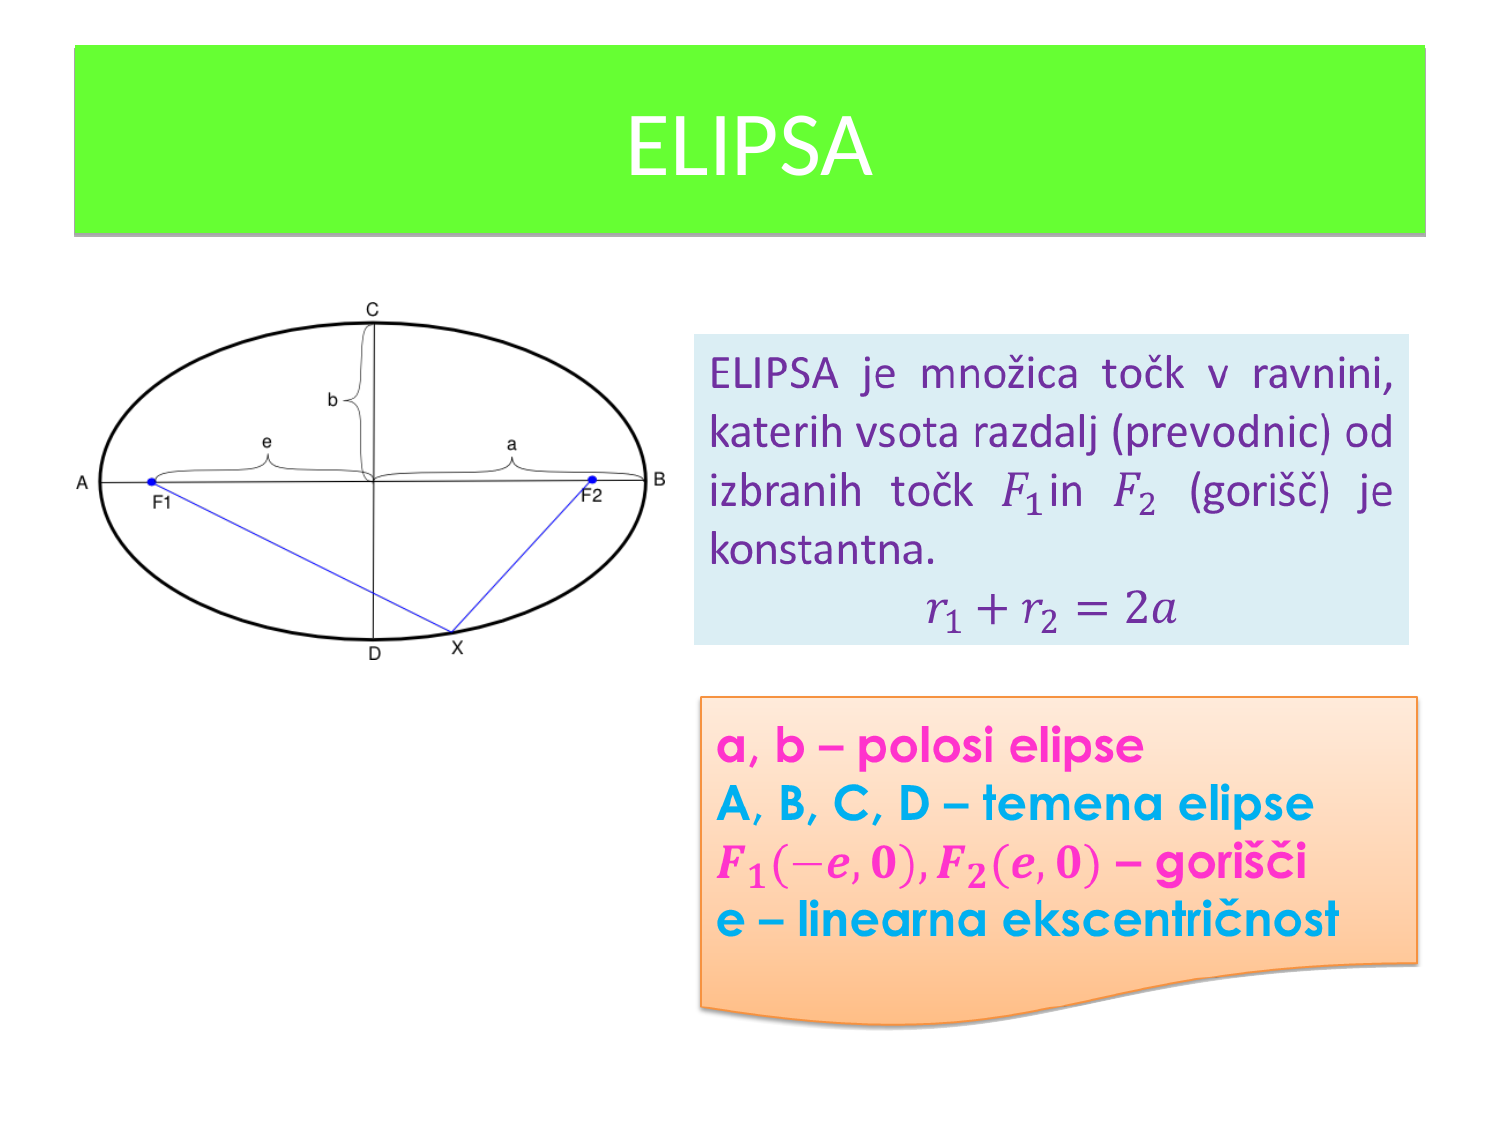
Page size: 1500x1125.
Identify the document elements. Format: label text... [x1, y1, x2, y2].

picture [76, 302, 665, 660]
text_box [679, 692, 1424, 1031]
title ELIPSA [75, 45, 1425, 233]
text_box [679, 326, 1424, 645]
